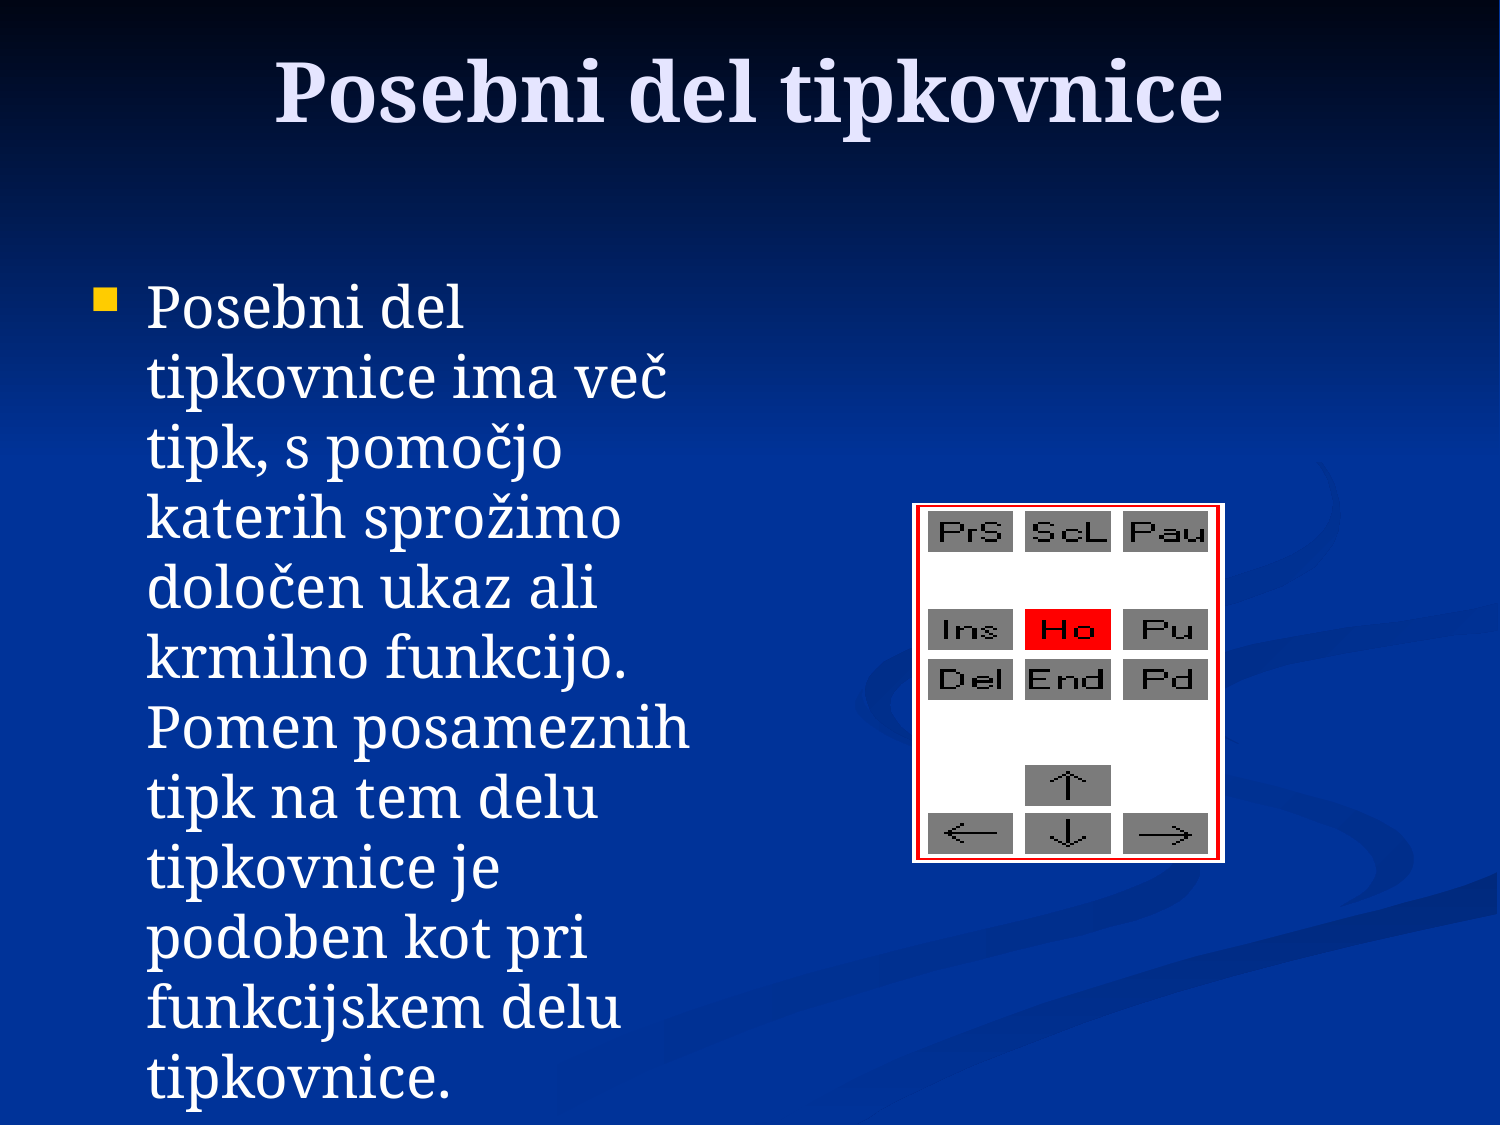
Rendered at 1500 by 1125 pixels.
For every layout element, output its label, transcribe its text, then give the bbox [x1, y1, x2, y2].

list Posebni del tipkovnice ima več tipk, s pomočjo katerih sprožimo določen ukaz ali krmilno funkcijo. Pomen posameznih tipk na tem delu tipkovnice je podoben kot pri funkcijskem delu tipkovnice. [75, 262, 738, 1005]
title Posebni del tipkovnice [75, 45, 1425, 233]
picture [912, 503, 1225, 863]
